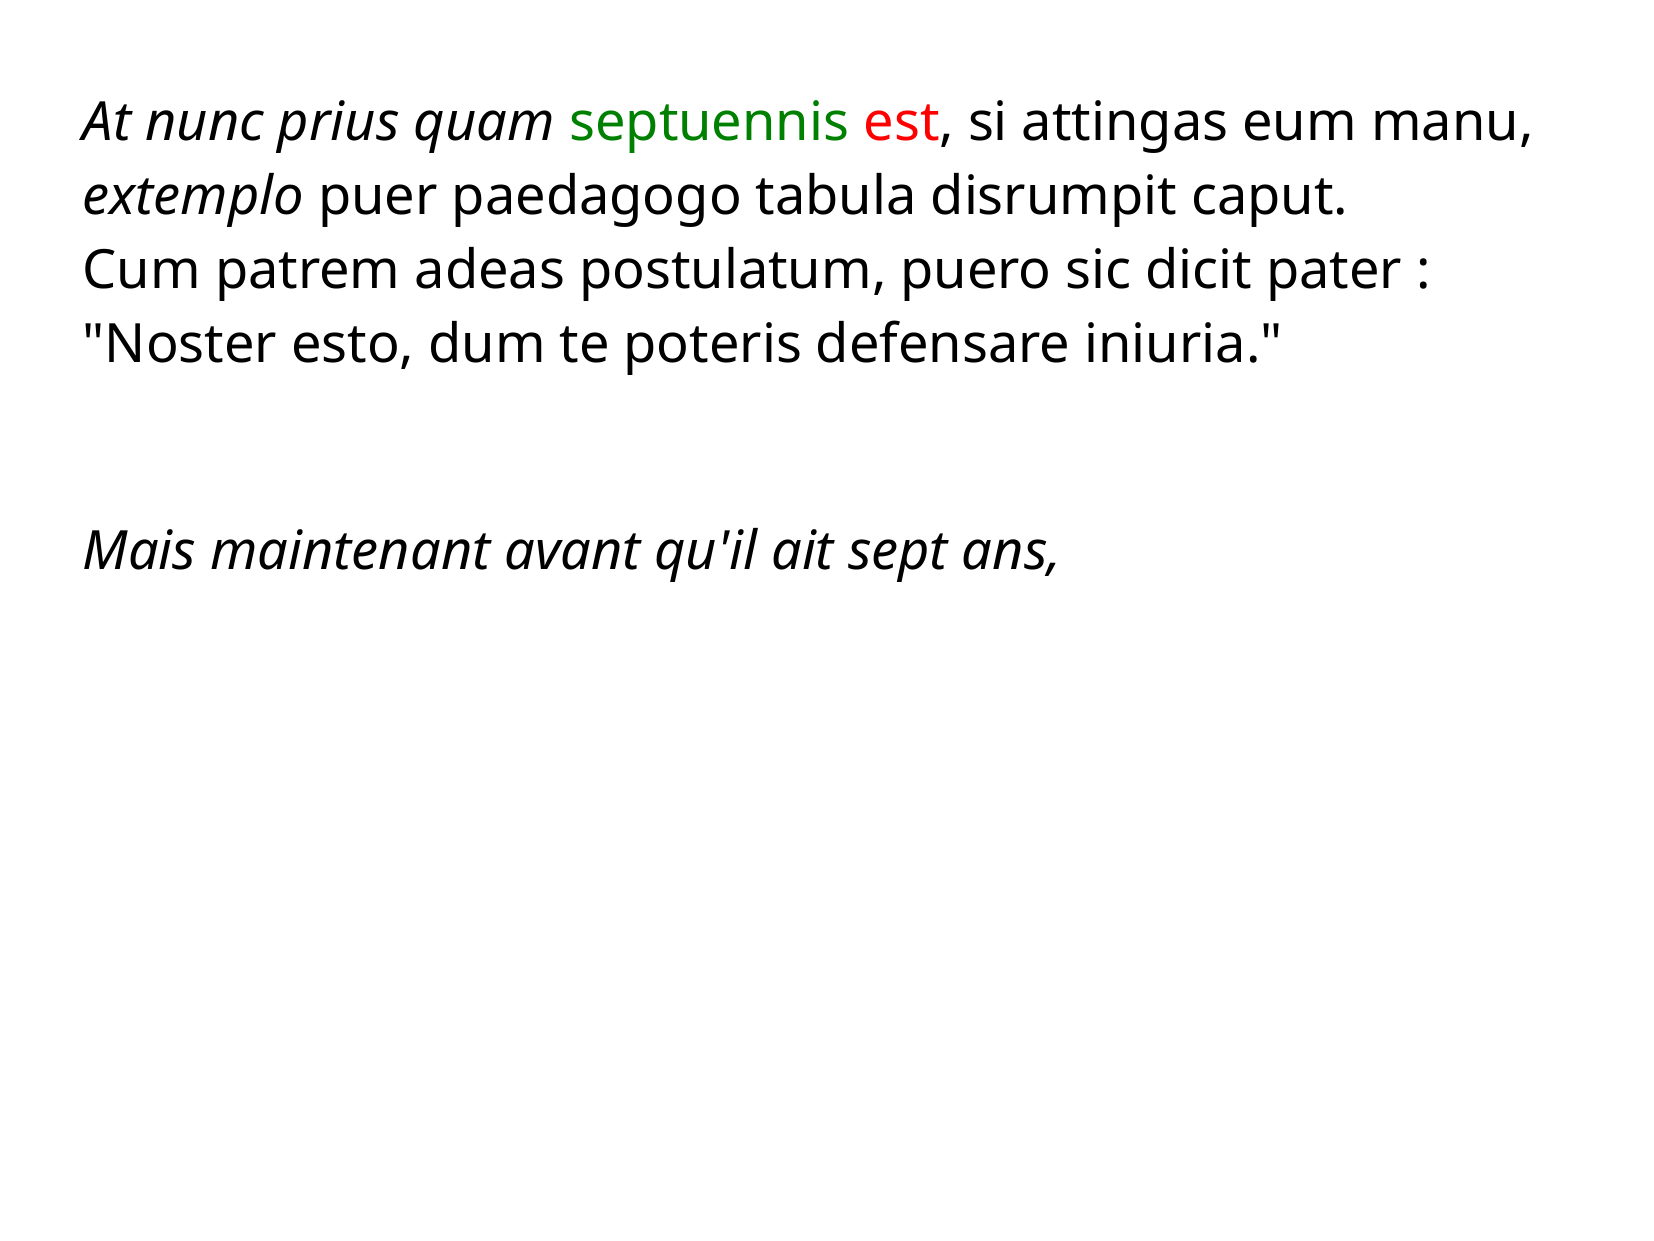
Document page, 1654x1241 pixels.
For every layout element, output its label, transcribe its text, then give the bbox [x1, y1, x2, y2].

list At nunc prius quam septuennis est, si attingas eum manu, extemplo puer paedagogo tabula disrumpit caput. Cum patrem adeas postulatum, puero sic dicit pater : "Noster esto, dum te poteris defensare iniuria." Mais maintenant avant qu'il ait sept ans, [82, 82, 1571, 1109]
